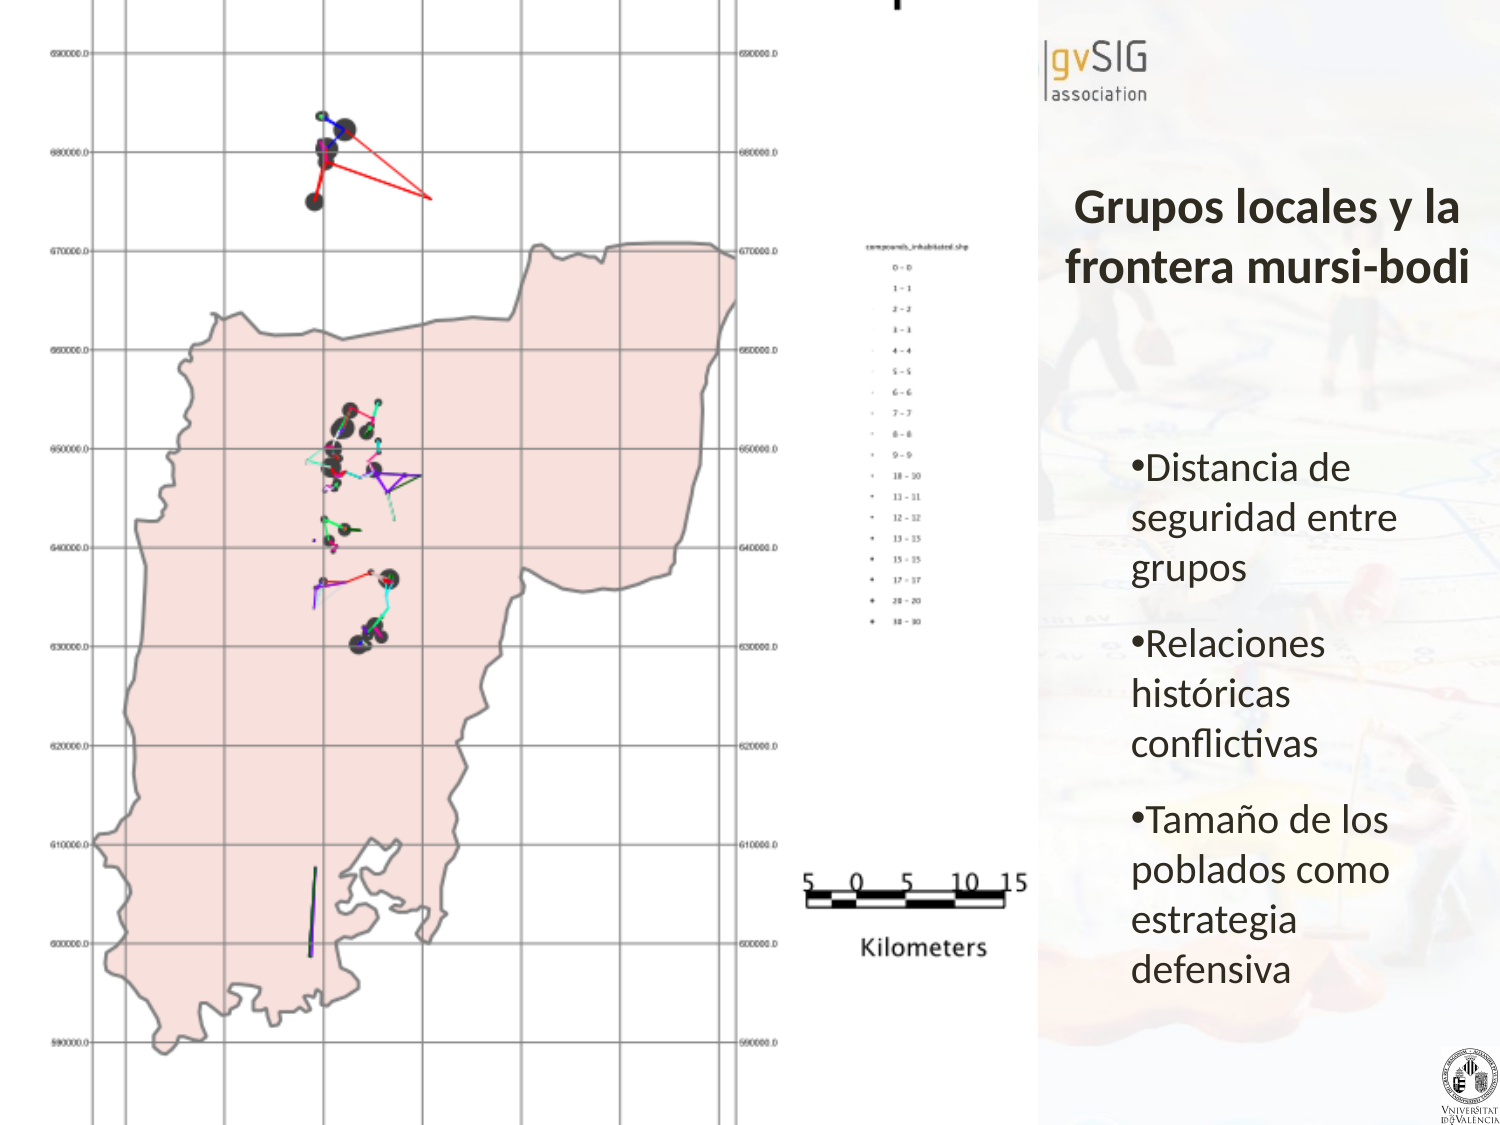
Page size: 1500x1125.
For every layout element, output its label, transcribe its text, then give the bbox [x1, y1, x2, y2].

text_box Grupos locales y la frontera mursi-bodi [998, 139, 1500, 327]
text_box Distancia de seguridad entre grupos Relaciones históricas conflictivas Tamaño de los poblados como estrategia defensiva [1116, 432, 1471, 1001]
picture [0, 0, 1500, 1125]
title Grupos Locales [1038, 0, 1351, 117]
